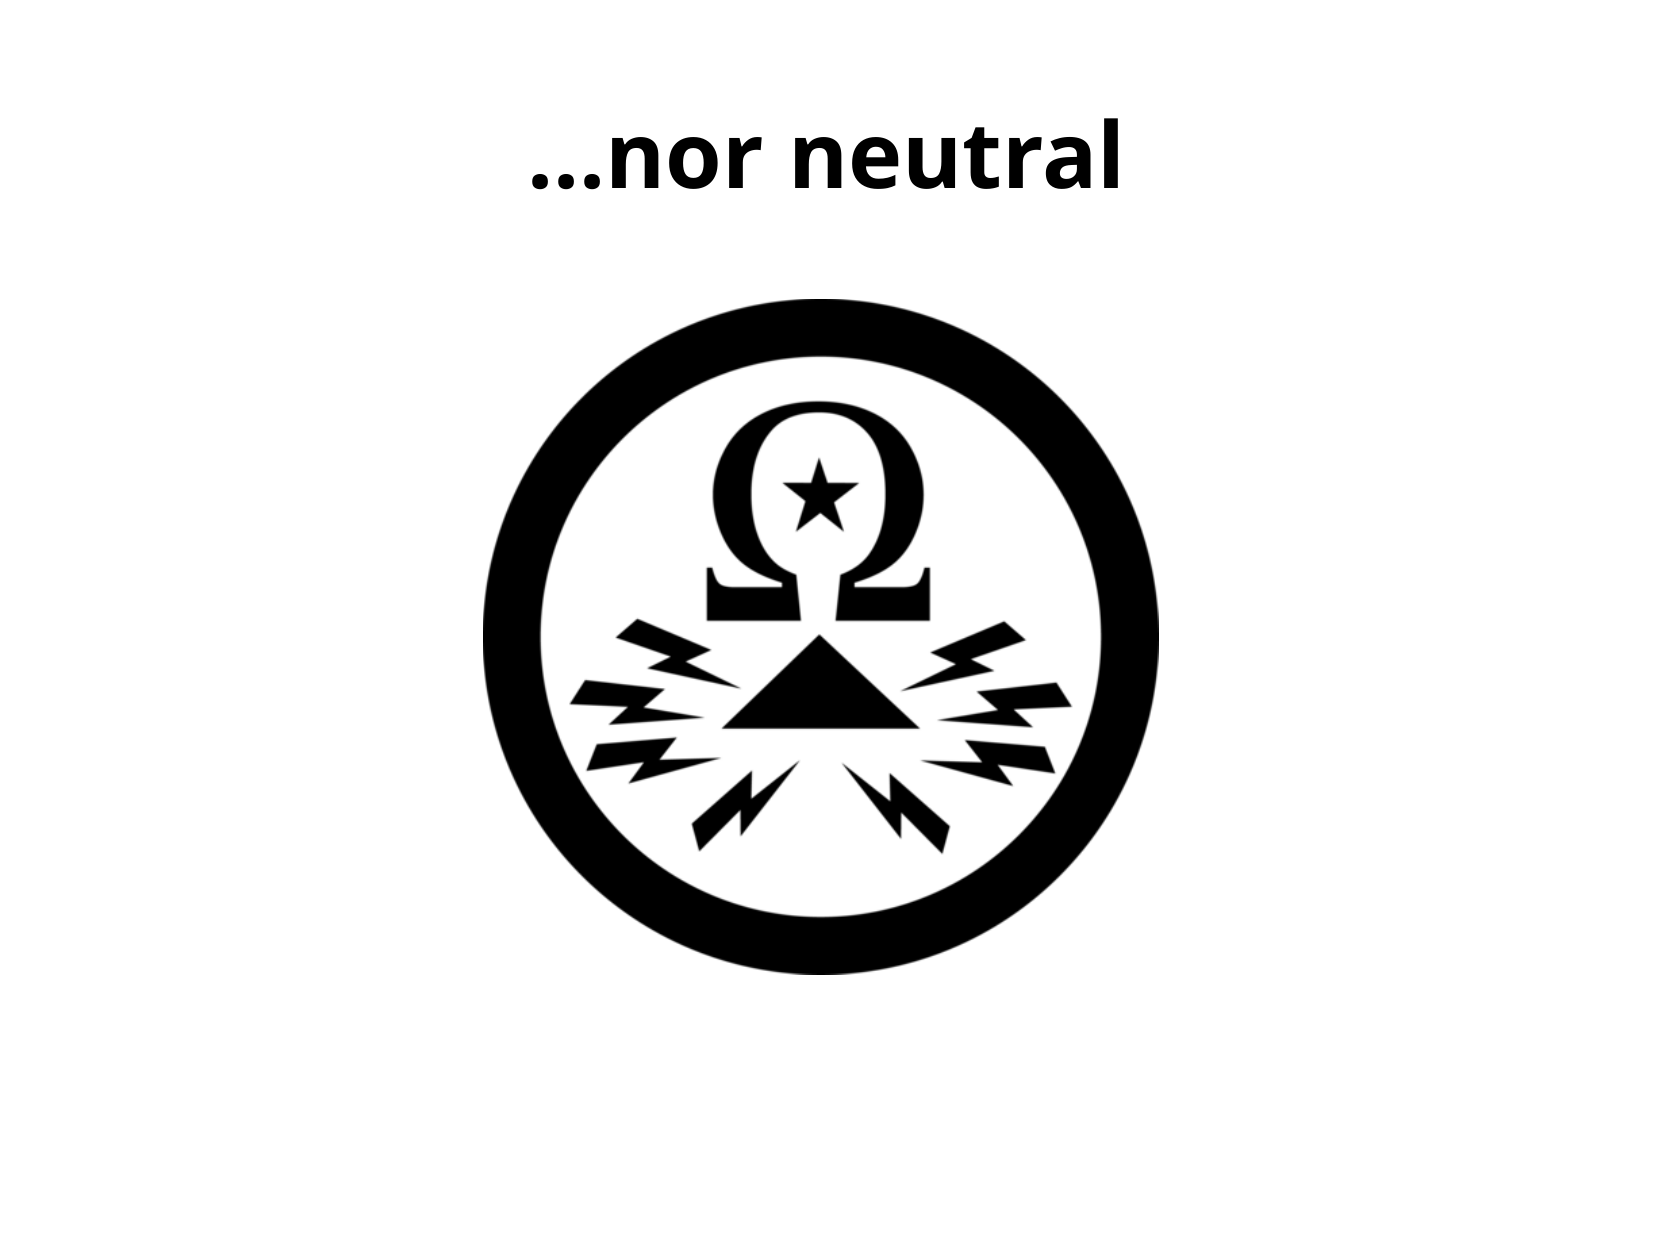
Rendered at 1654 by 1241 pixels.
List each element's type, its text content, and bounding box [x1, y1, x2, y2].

picture [483, 299, 1159, 976]
title ...nor neutral [82, 49, 1571, 257]
